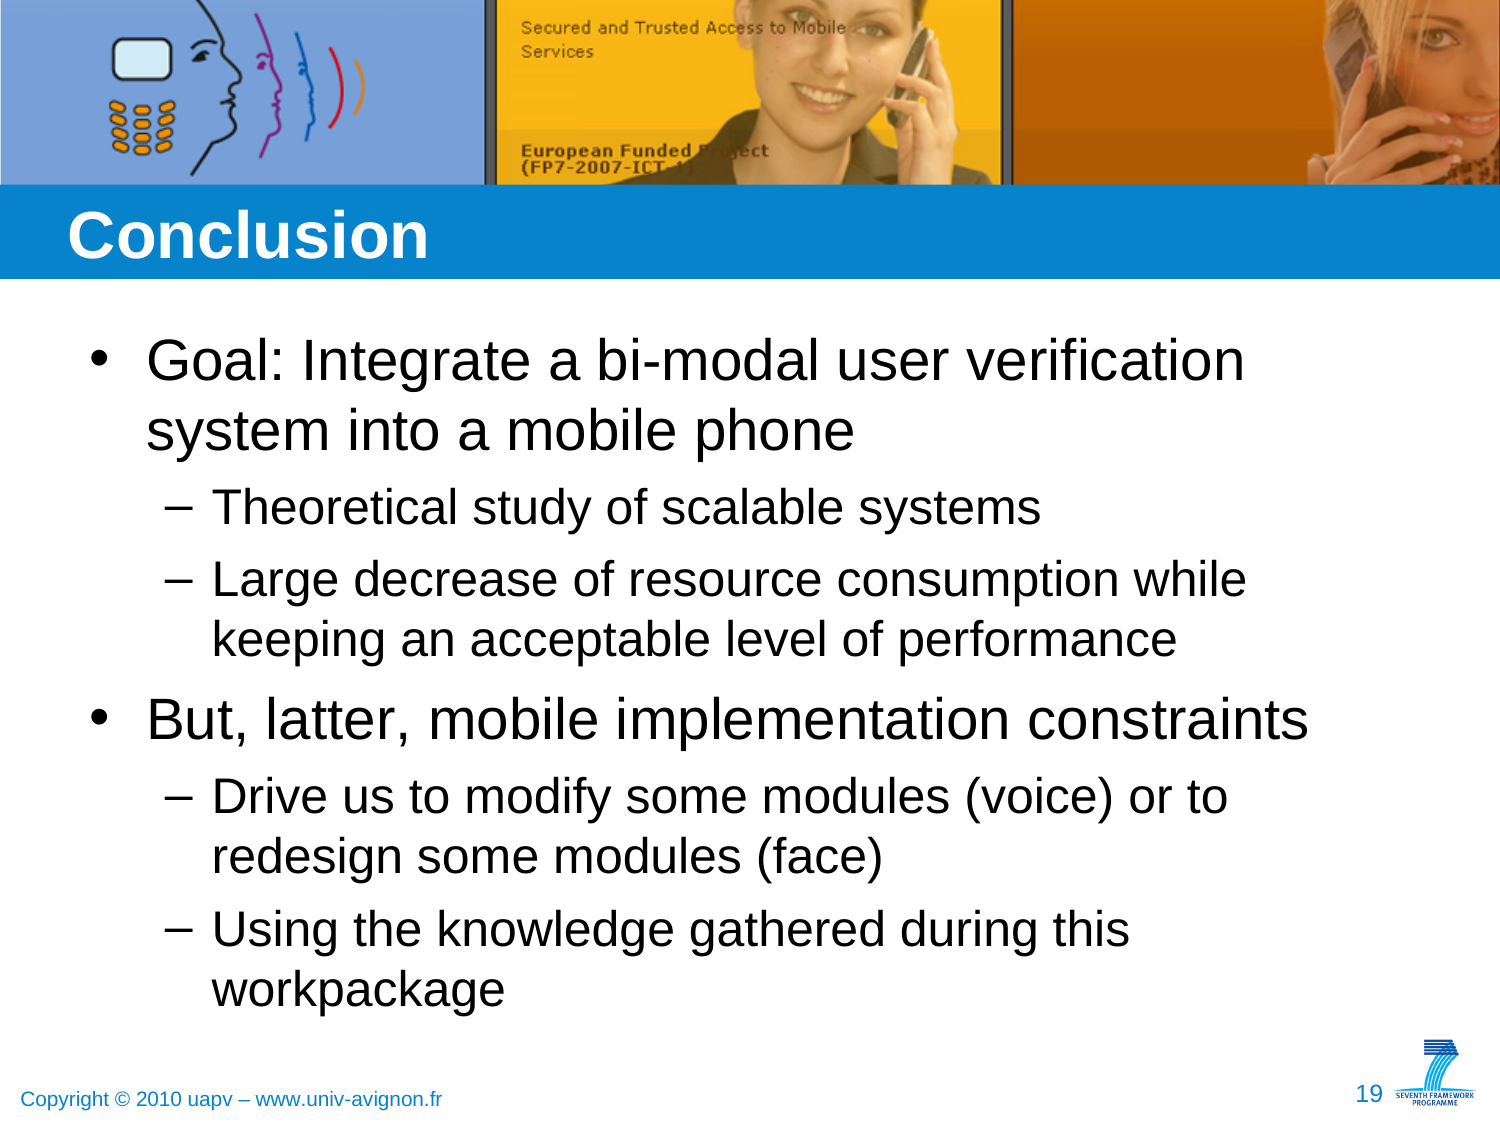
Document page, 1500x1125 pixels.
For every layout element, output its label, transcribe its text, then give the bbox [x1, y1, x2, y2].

picture [1387, 1034, 1483, 1114]
list Goal: Integrate a bi-modal user verification system into a mobile phone Theoretical study of scalable systems Large decrease of resource consumption while keeping an acceptable level of performance But, latter, mobile implementation constraints Drive us to modify some modules (voice) or to redesign some modules (face) Using the knowledge gathered during this workpackage [75, 314, 1447, 1025]
picture [0, 0, 1500, 184]
title Conclusion [53, 183, 1437, 280]
